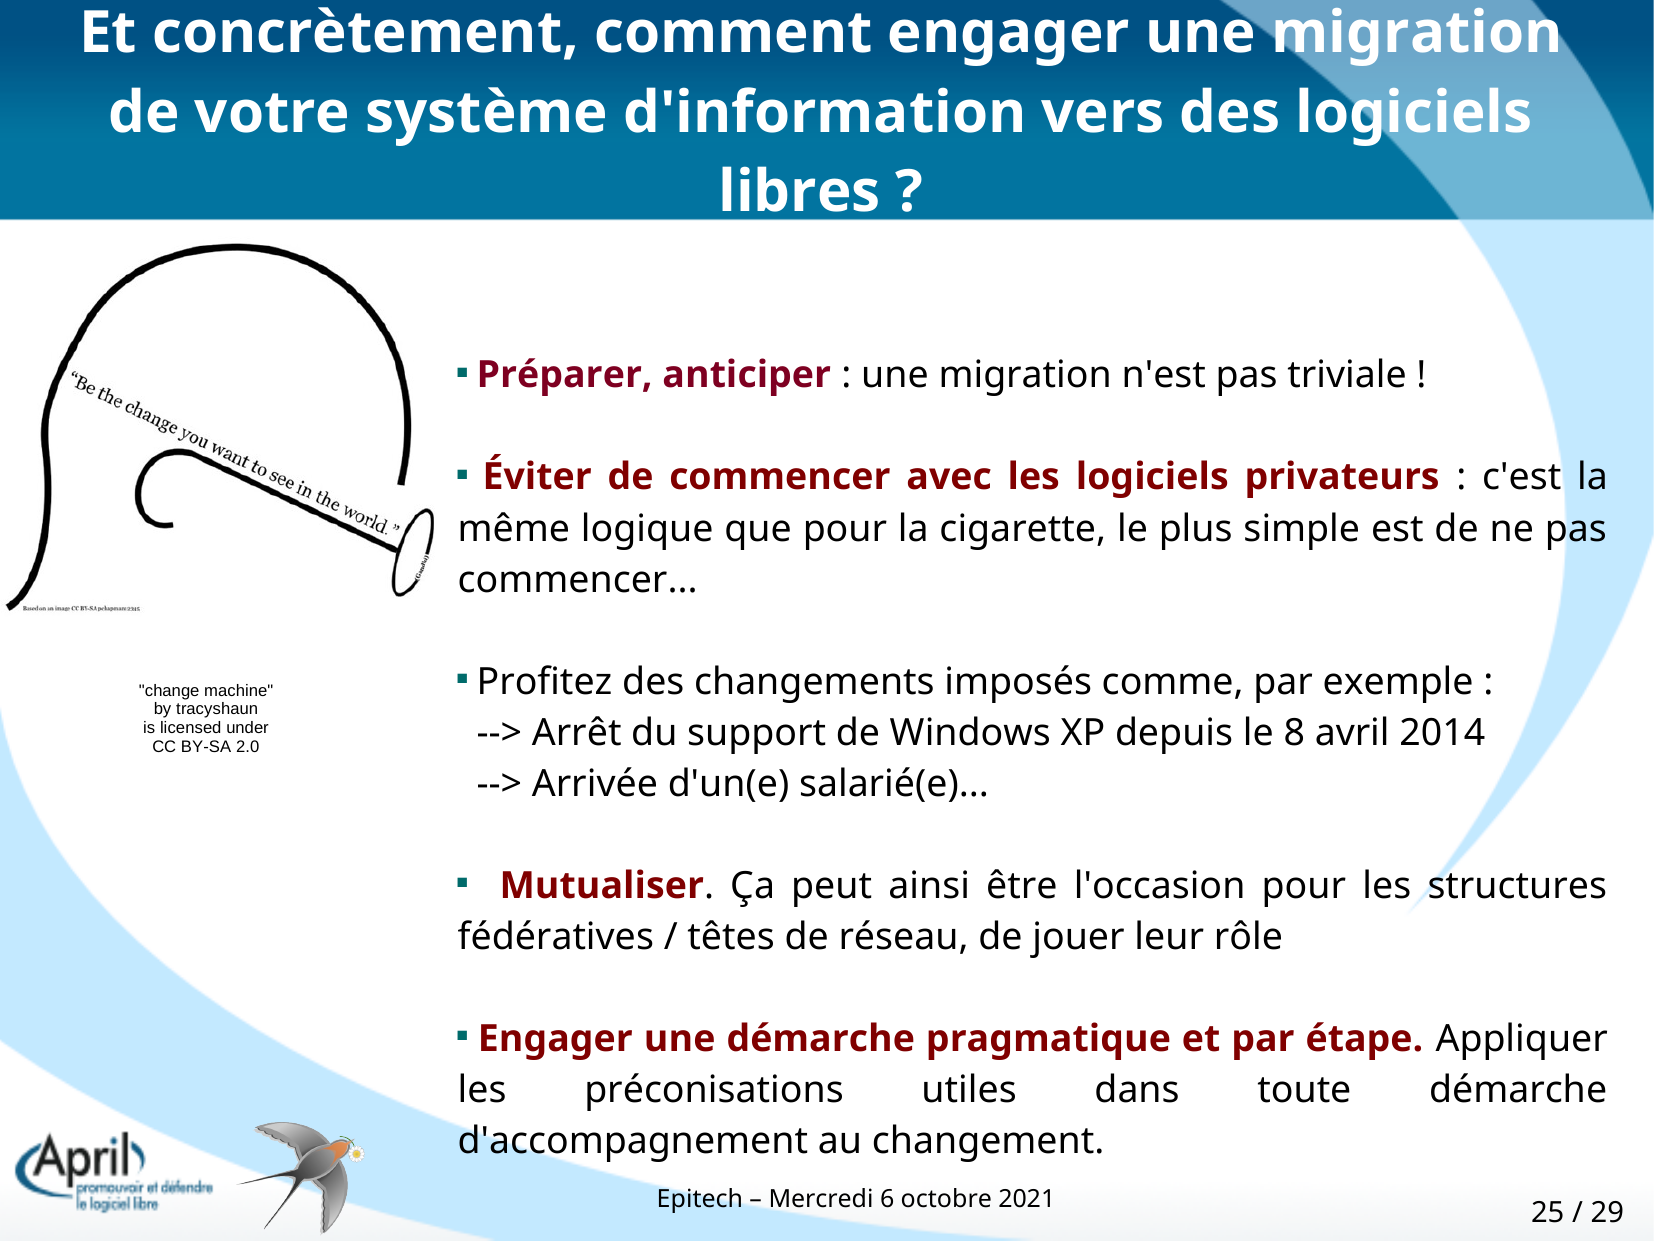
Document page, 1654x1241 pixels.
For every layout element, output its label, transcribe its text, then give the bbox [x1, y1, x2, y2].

title Et concrètement, comment engager une migration de votre système d'information vers des logiciels libres ? [76, 5, 1566, 213]
text_box Préparer, anticiper : une migration n'est pas triviale ! Éviter de commencer avec les logiciels privateurs : c'est la même logique que pour la cigarette, le plus simple est de ne pas commencer... Profitez des changements imposés comme, par exemple : --> Arrêt du support de Windows XP depuis le 8 avril 2014 --> Arrivée d'un(e) salarié(e)... Mutualiser. Ça peut ainsi être l'occasion pour les structures fédératives / têtes de réseau, de jouer leur rôle Engager une démarche pragmatique et par étape. Appliquer les préconisations utiles dans toute démarche d'accompagnement au changement. [442, 340, 1625, 1123]
picture [0, 0, 1654, 1241]
text_box "change machine" by tracyshaun is licensed under CC BY-SA 2.0 [29, 673, 388, 857]
